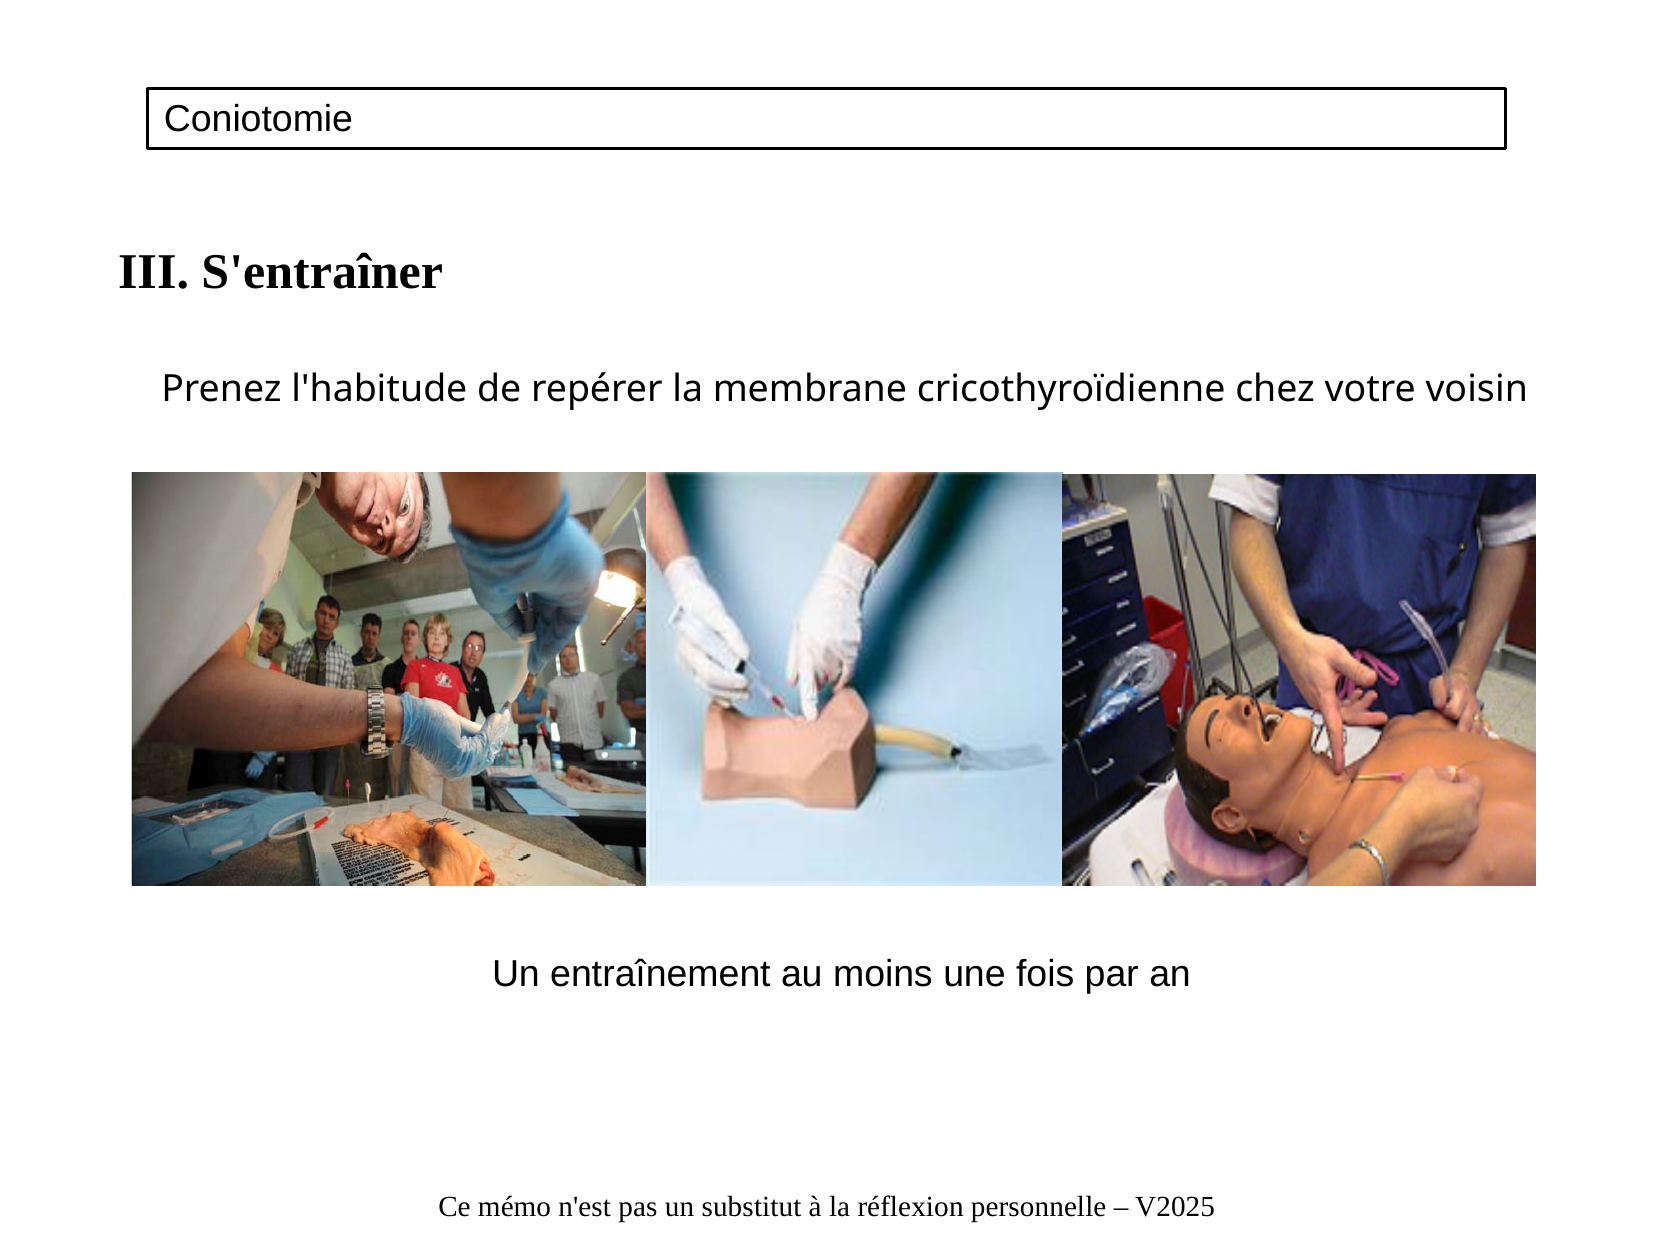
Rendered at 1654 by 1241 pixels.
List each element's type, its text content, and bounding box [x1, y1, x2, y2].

text_box Un entraînement au moins une fois par an [177, 944, 1506, 1002]
picture [122, 472, 1536, 886]
text_box Coniotomie [147, 88, 1506, 149]
text_box Prenez l'habitude de repérer la membrane cricothyroïdienne chez votre voisin [61, 353, 1630, 413]
text_box Ce mémo n'est pas un substitut à la réflexion personnelle – V2025 [358, 1183, 1296, 1231]
text_box III. S'entraîner [103, 236, 1518, 308]
